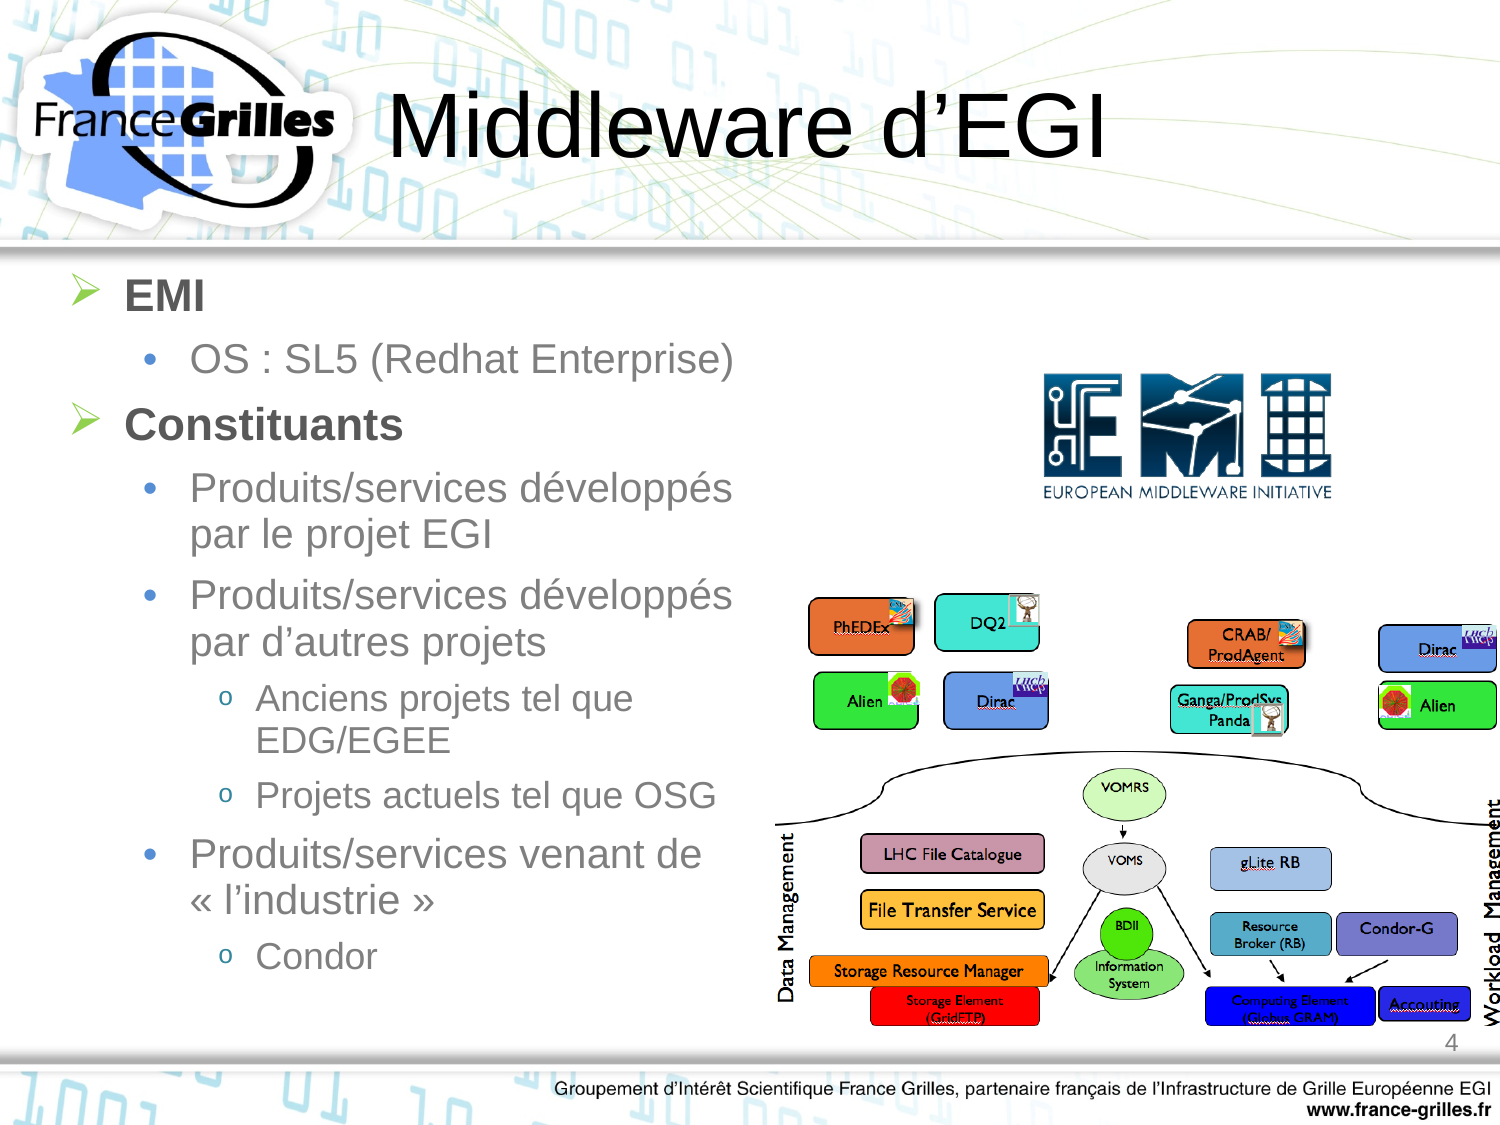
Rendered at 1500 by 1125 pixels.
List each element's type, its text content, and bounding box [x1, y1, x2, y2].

list EMI OS : SL5 (Redhat Enterprise) Constituants Produits/services développés par le projet EGI Produits/services développés par d’autres projets Anciens projets tel que EDG/EGEE Projets actuels tel que OSG Produits/services venant de « l’industrie » Condor [53, 262, 798, 1059]
picture [0, 0, 1500, 1125]
title Middleware d’EGI [372, 7, 1459, 244]
